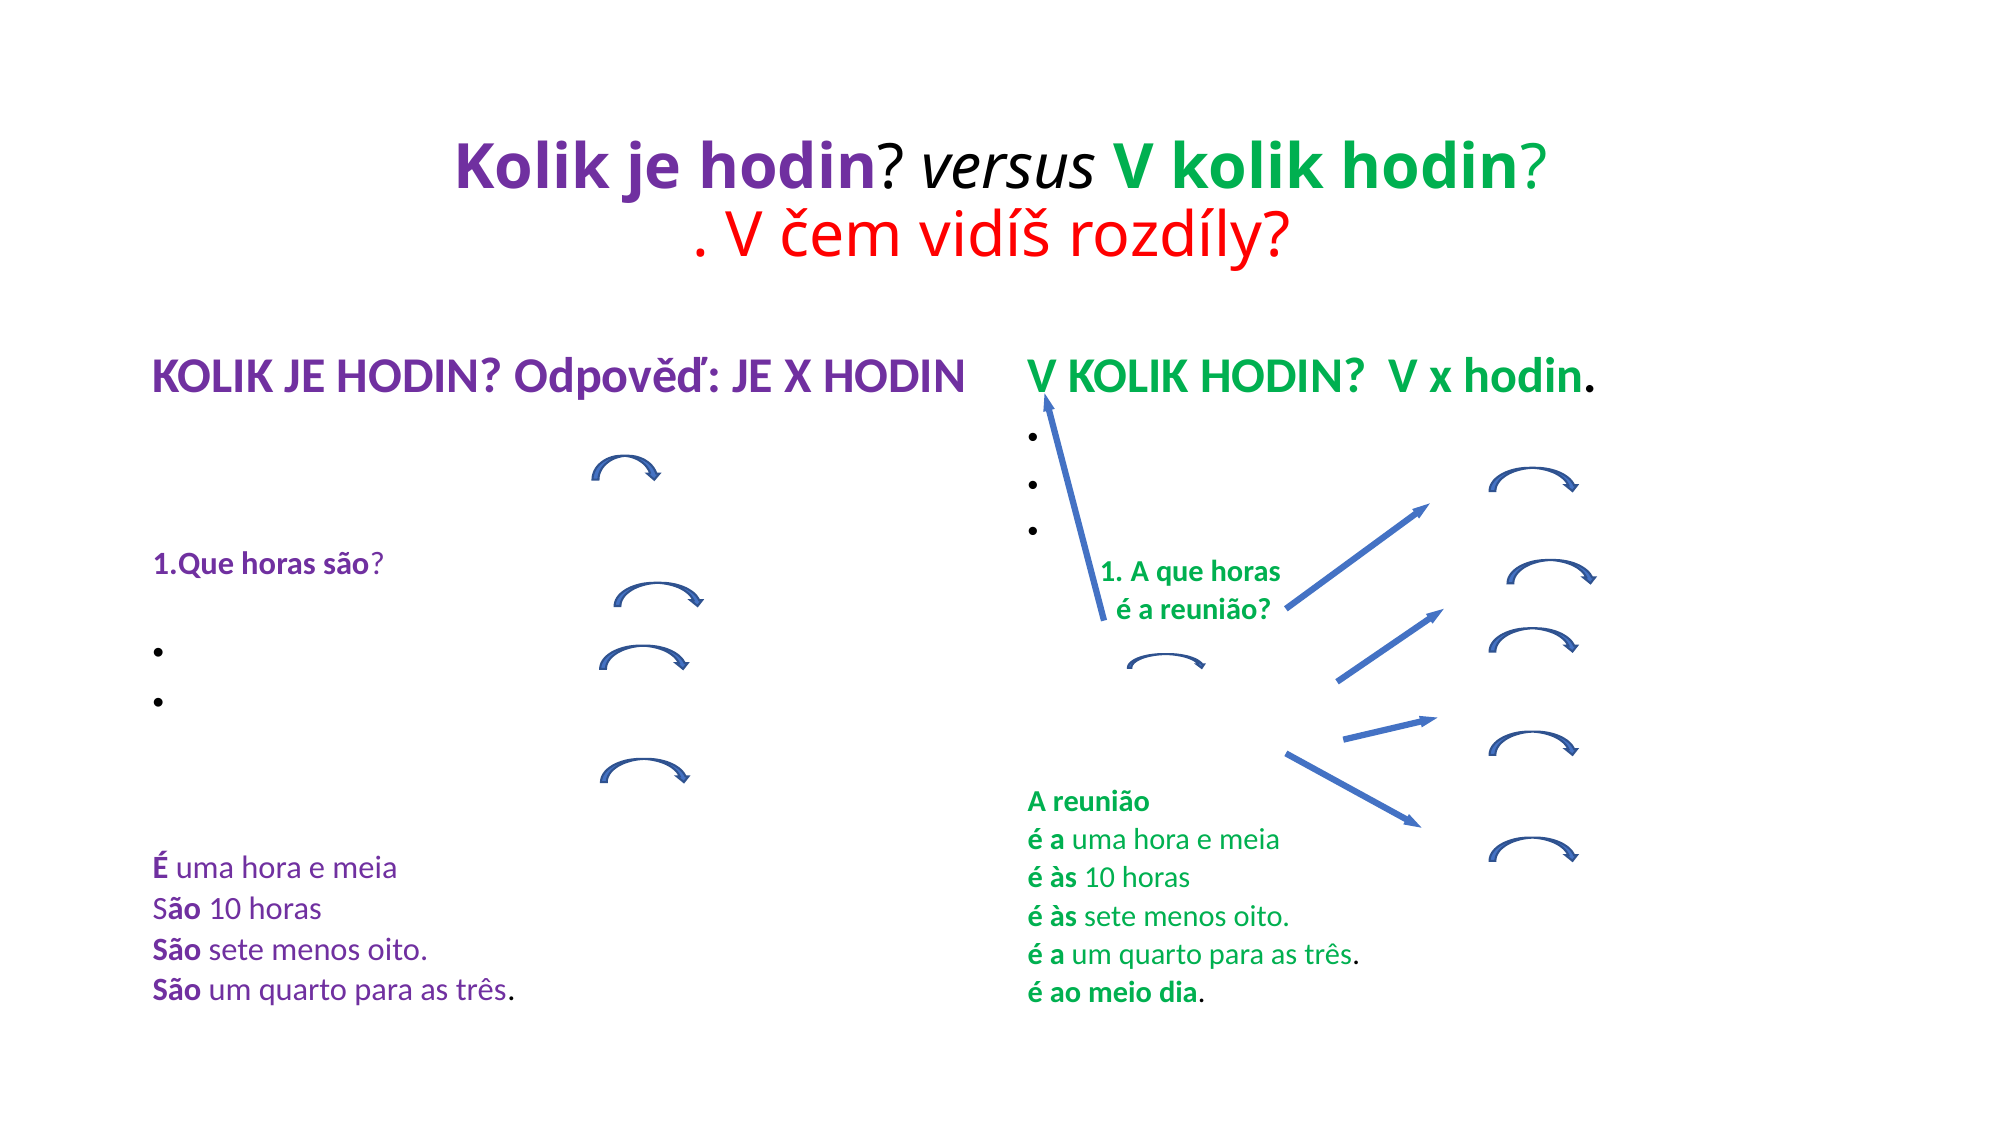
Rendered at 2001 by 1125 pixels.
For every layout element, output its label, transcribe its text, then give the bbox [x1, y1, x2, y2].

text_box [1507, 559, 1596, 584]
text_box [614, 582, 703, 607]
text_box [601, 758, 689, 783]
list KOLIK JE HODIN? Odpověď: JE X HODIN [137, 275, 984, 410]
text_box [600, 645, 688, 669]
text_box [1127, 654, 1205, 668]
text_box [1489, 731, 1578, 755]
list V KOLIK HODIN? V x hodin. [1012, 275, 1863, 410]
list 1.Que horas são? É uma hora e meia São 10 horas São sete menos oito. São um quarto para as três. [137, 410, 984, 1016]
text_box [1489, 467, 1578, 492]
list 1. A que horas é a reunião? A reunião é a uma hora e meia é às 10 horas é às sete menos oito. é a um quarto para as três. é ao meio dia. [1012, 410, 1863, 1016]
text_box [592, 455, 660, 480]
text_box [1489, 628, 1578, 652]
title Kolik je hodin? versus V kolik hodin? . V čem vidíš rozdíly? [137, 59, 1863, 278]
text_box [1489, 837, 1578, 861]
